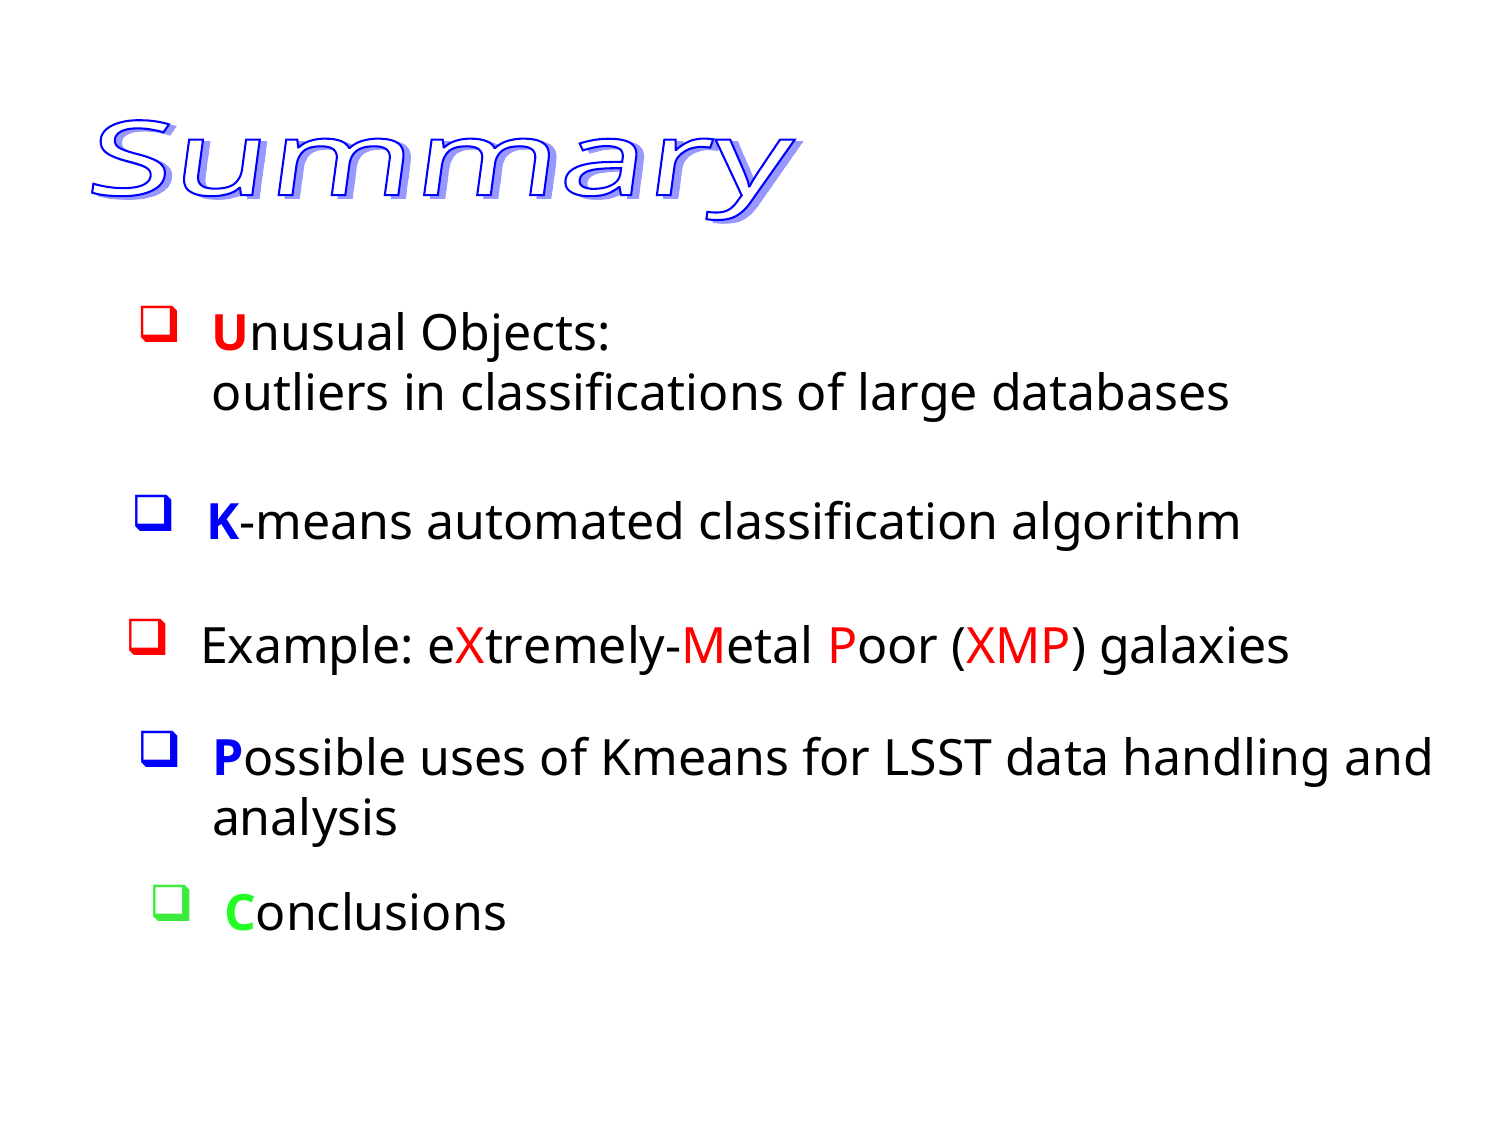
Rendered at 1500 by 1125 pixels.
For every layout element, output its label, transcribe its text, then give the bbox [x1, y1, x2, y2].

text_box Summary [656, 138, 714, 196]
text_box K-means automated classification algorithm [116, 481, 1500, 558]
text_box Summary [424, 138, 549, 196]
text_box Conclusions [134, 872, 1335, 948]
text_box Summary [92, 120, 169, 197]
text_box Unusual Objects: outliers in classifications of large databases [122, 292, 1500, 429]
text_box Summary [278, 138, 404, 196]
text_box Possible uses of Kmeans for LSST data handling and analysis [122, 718, 1500, 854]
text_box Summary [565, 138, 637, 197]
text_box Summary [184, 139, 260, 197]
text_box Example: eXtremely-Metal Poor (XMP) galaxies [110, 605, 1498, 682]
text_box Summary [706, 139, 795, 220]
